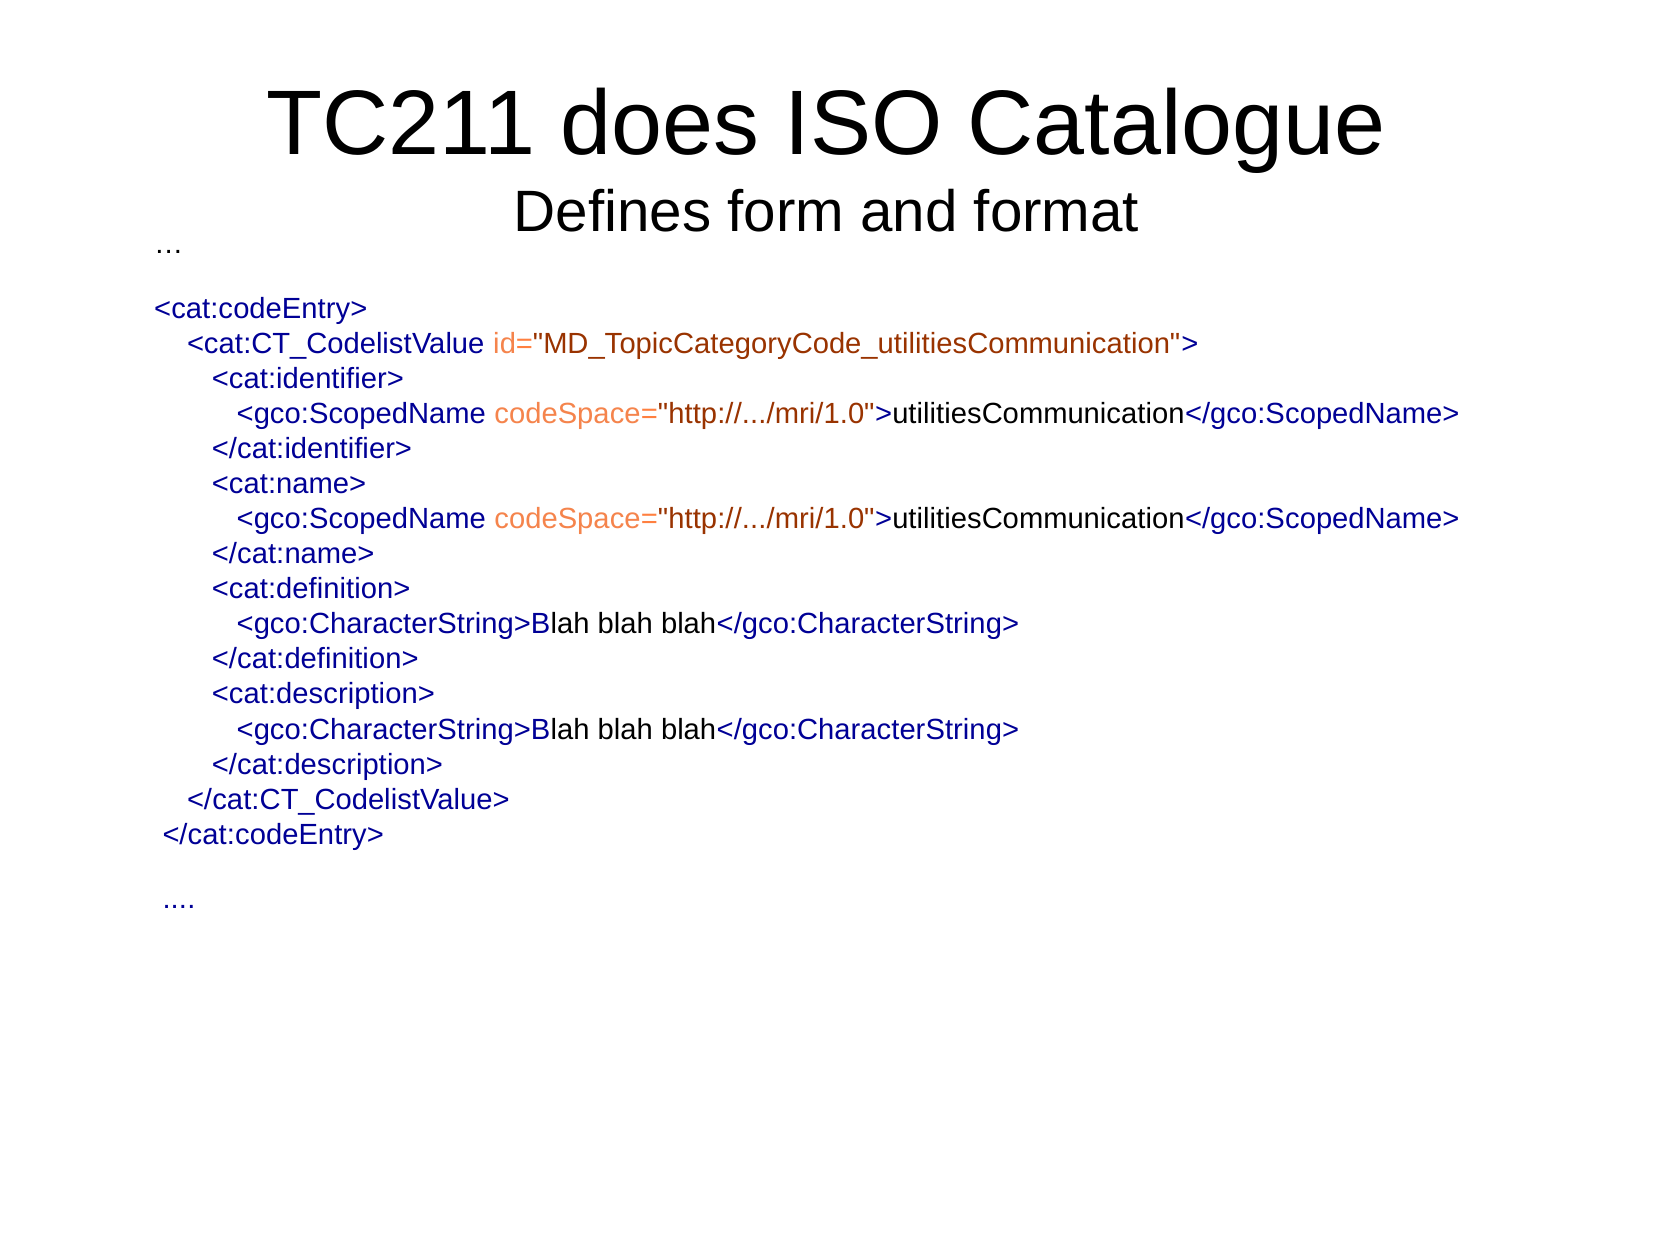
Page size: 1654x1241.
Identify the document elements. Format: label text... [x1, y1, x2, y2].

list … <cat:codeEntry> <cat:CT_CodelistValue id="MD_TopicCategoryCode_utilitiesCommunication"> <cat:identifier> <gco:ScopedName codeSpace="http://.../mri/1.0">utilitiesCommunication</gco:ScopedName> </cat:identifier> <cat:name> <gco:ScopedName codeSpace="http://.../mri/1.0">utilitiesCommunication</gco:ScopedName> </cat:name> <cat:definition> <gco:CharacterString>Blah blah blah</gco:CharacterString> </cat:definition> <cat:description> <gco:CharacterString>Blah blah blah</gco:CharacterString> </cat:description> </cat:CT_CodelistValue> </cat:codeEntry> .... [88, 224, 1577, 1043]
title TC211 does ISO Catalogue Defines form and format [82, 49, 1571, 257]
